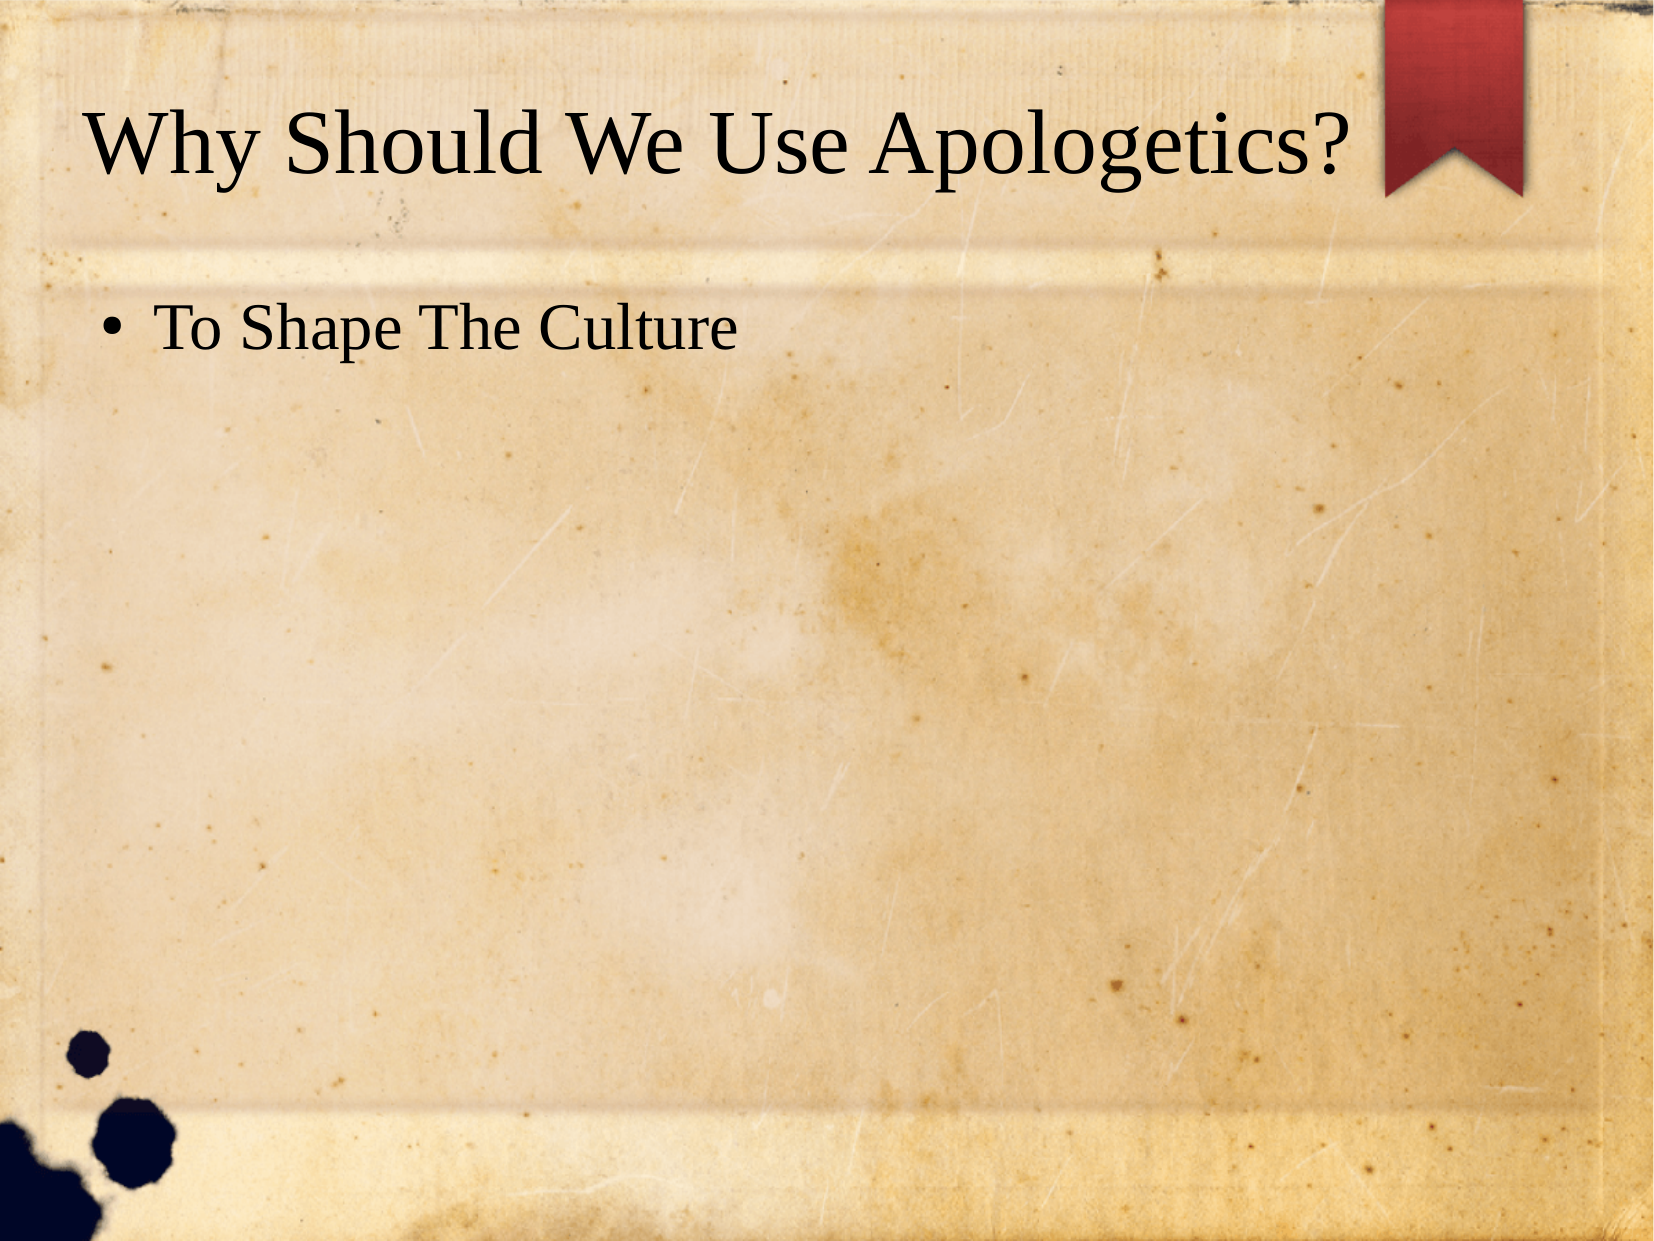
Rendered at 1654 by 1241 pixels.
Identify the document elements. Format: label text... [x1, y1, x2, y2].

list To Shape The Culture [82, 290, 1538, 1010]
picture [0, 0, 1654, 1241]
title Why Should We Use Apologetics? [82, 41, 1388, 245]
